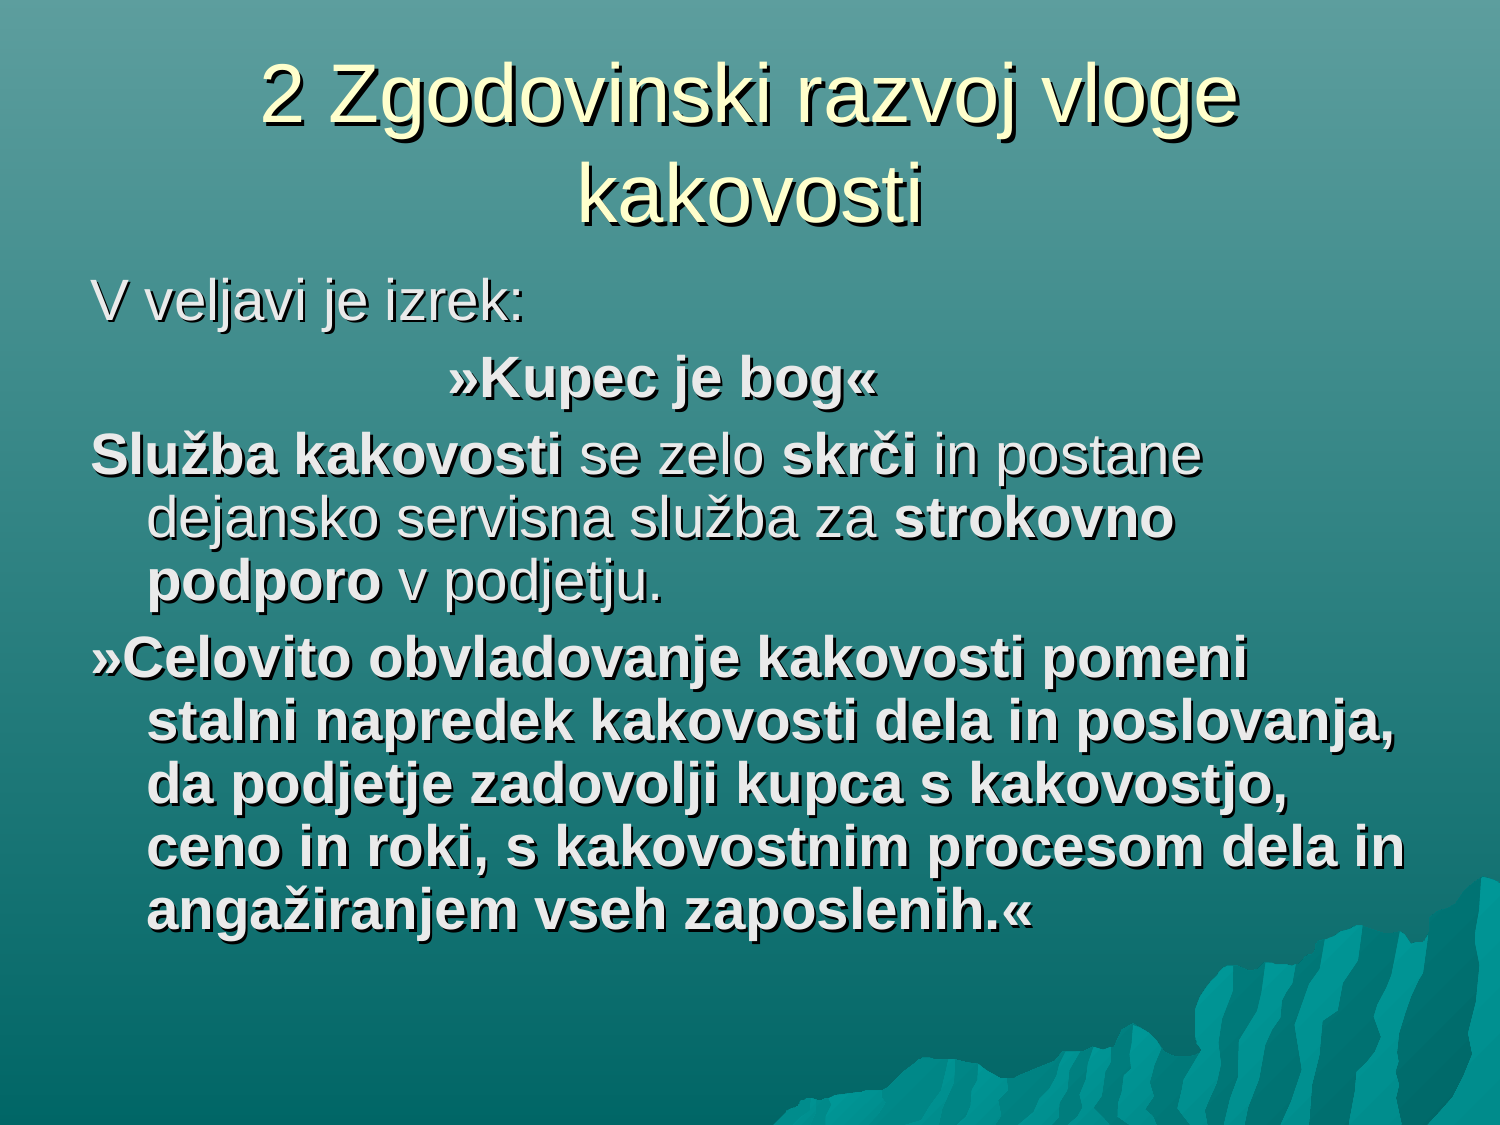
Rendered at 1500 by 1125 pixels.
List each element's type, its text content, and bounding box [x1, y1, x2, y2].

list V veljavi je izrek: »Kupec je bog« Služba kakovosti se zelo skrči in postane dejansko servisna služba za strokovno podporo v podjetju. »Celovito obvladovanje kakovosti pomeni stalni napredek kakovosti dela in poslovanja, da podjetje zadovolji kupca s kakovostjo, ceno in roki, s kakovostnim procesom dela in angažiranjem vseh zaposlenih.« [75, 262, 1426, 1006]
title 2 Zgodovinski razvoj vloge kakovosti [75, 31, 1426, 247]
